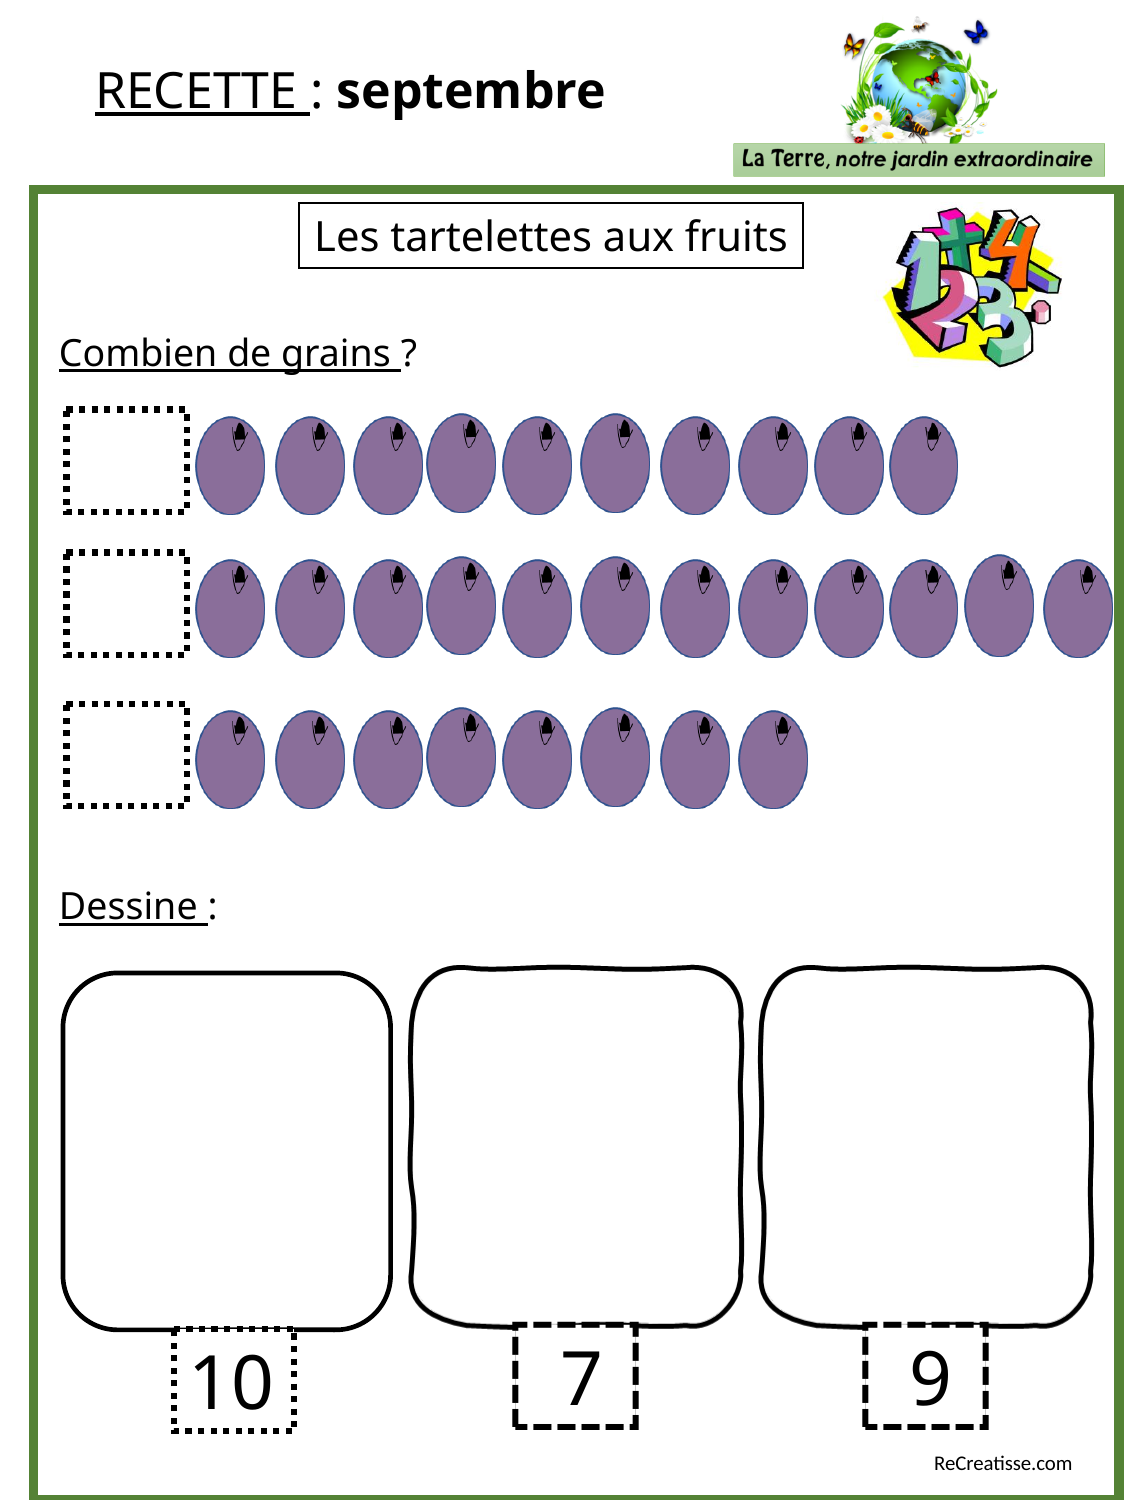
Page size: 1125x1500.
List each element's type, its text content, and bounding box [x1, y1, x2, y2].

text_box ReCreatisse.com [919, 1442, 1088, 1482]
text_box [66, 410, 187, 512]
picture [889, 559, 958, 658]
picture [660, 710, 730, 809]
picture [580, 707, 650, 807]
picture [729, 14, 1106, 184]
text_box [62, 972, 391, 1431]
picture [660, 416, 730, 515]
picture [502, 416, 572, 515]
picture [426, 413, 496, 513]
text_box 7 [546, 1323, 619, 1428]
picture [407, 964, 745, 1431]
picture [195, 559, 265, 658]
picture [502, 710, 572, 809]
picture [738, 416, 808, 515]
picture [738, 710, 808, 809]
text_box RECETTE : septembre [80, 51, 621, 126]
picture [814, 416, 884, 515]
picture [426, 556, 496, 655]
text_box [66, 704, 187, 806]
picture [738, 559, 808, 658]
picture [353, 416, 423, 515]
text_box 9 [894, 1323, 968, 1428]
picture [814, 559, 884, 658]
picture [964, 554, 1034, 657]
picture [580, 413, 650, 513]
text_box 10 [173, 1327, 289, 1432]
picture [580, 556, 650, 655]
picture [863, 202, 1082, 372]
picture [195, 416, 265, 515]
picture [275, 559, 345, 658]
picture [353, 559, 423, 658]
text_box Les tartelettes aux fruits [299, 203, 803, 268]
picture [353, 710, 423, 809]
text_box Dessine : [44, 875, 233, 935]
picture [502, 559, 572, 658]
picture [426, 707, 496, 807]
picture [660, 559, 730, 658]
picture [757, 964, 1095, 1431]
picture [889, 416, 958, 515]
picture [1043, 559, 1113, 658]
picture [275, 416, 345, 515]
picture [195, 710, 265, 809]
text_box Combien de grains ? [44, 321, 432, 381]
text_box [66, 552, 187, 655]
picture [275, 710, 345, 809]
